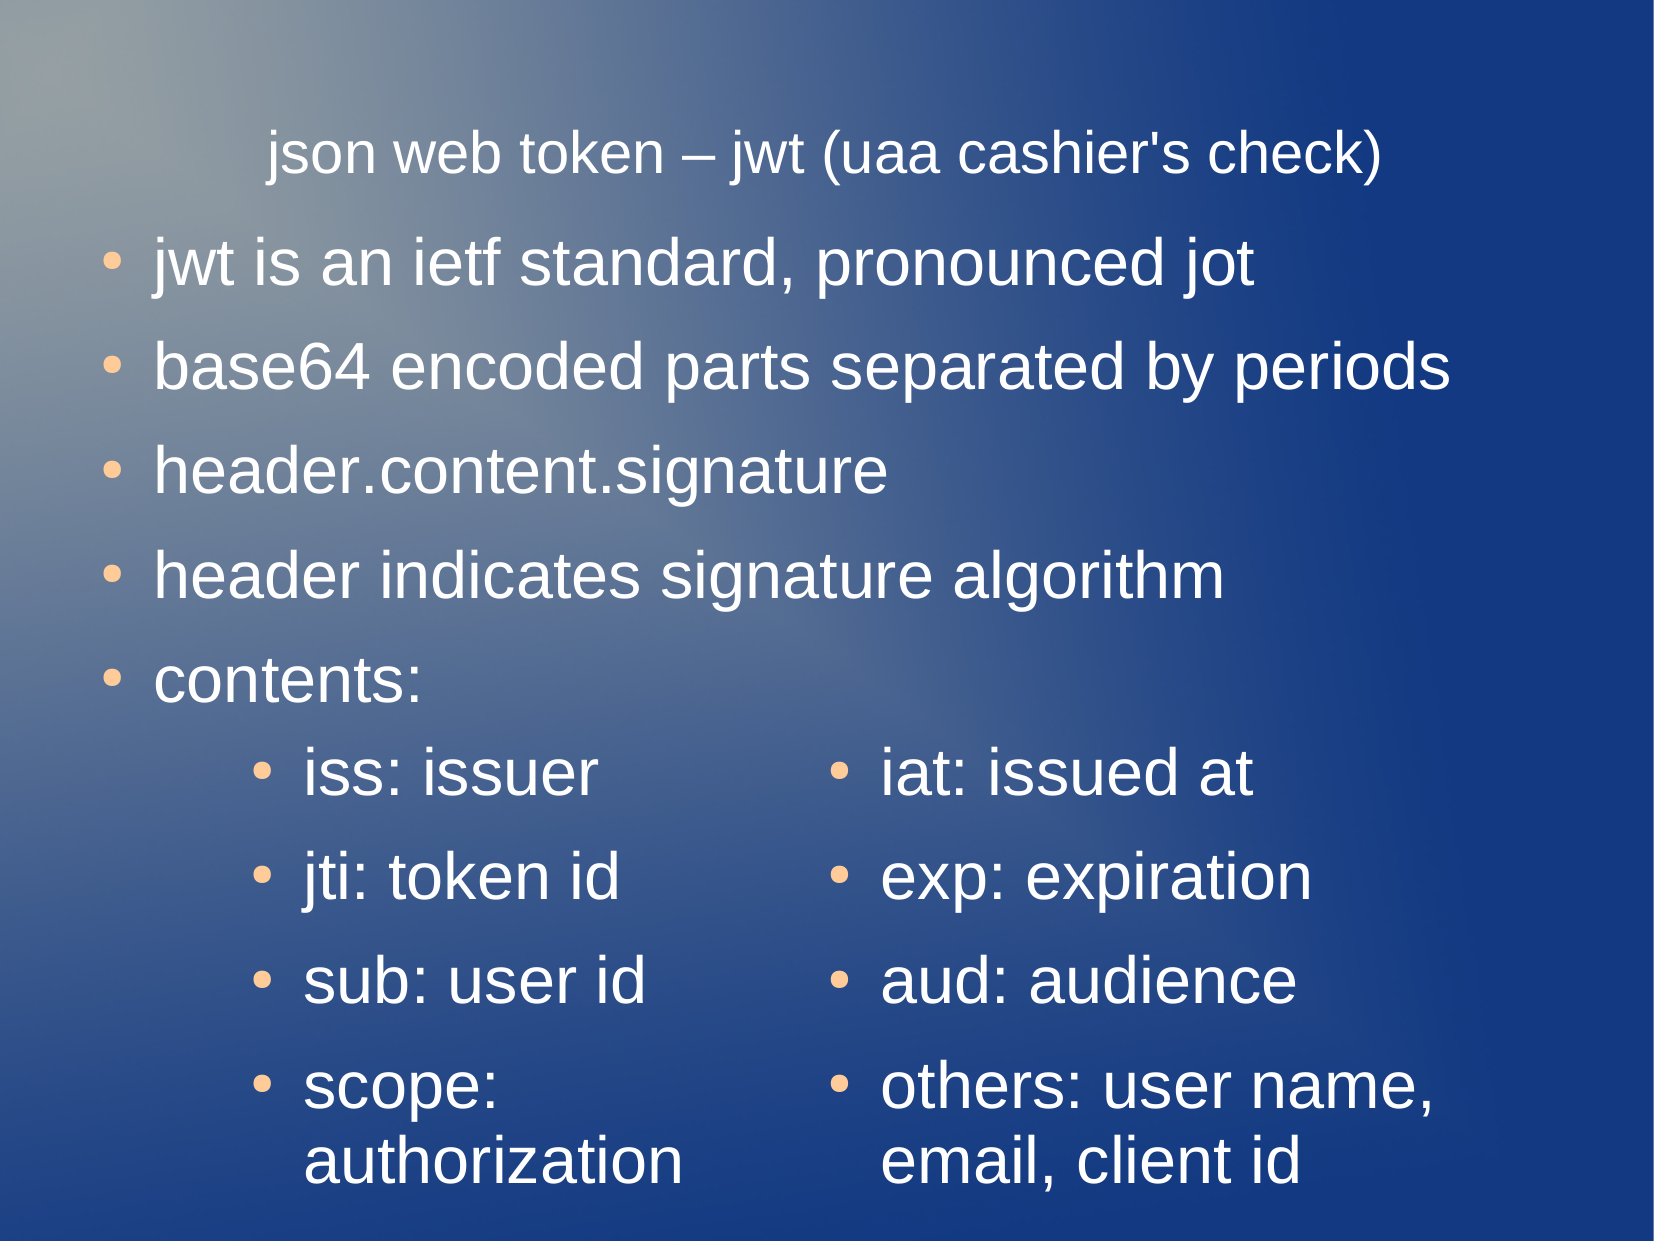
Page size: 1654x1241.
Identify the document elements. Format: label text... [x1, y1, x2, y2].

list iss: issuer jti: token id sub: user id scope: authorization [232, 736, 796, 1198]
title json web token – jwt (uaa cashier's check) [82, 49, 1571, 257]
list iat: issued at exp: expiration aud: audience others: user name, email, client id [810, 736, 1501, 1198]
picture [0, 0, 1654, 1241]
list jwt is an ietf standard, pronounced jot base64 encoded parts separated by periods header.content.signature header indicates signature algorithm contents: [82, 225, 1501, 736]
